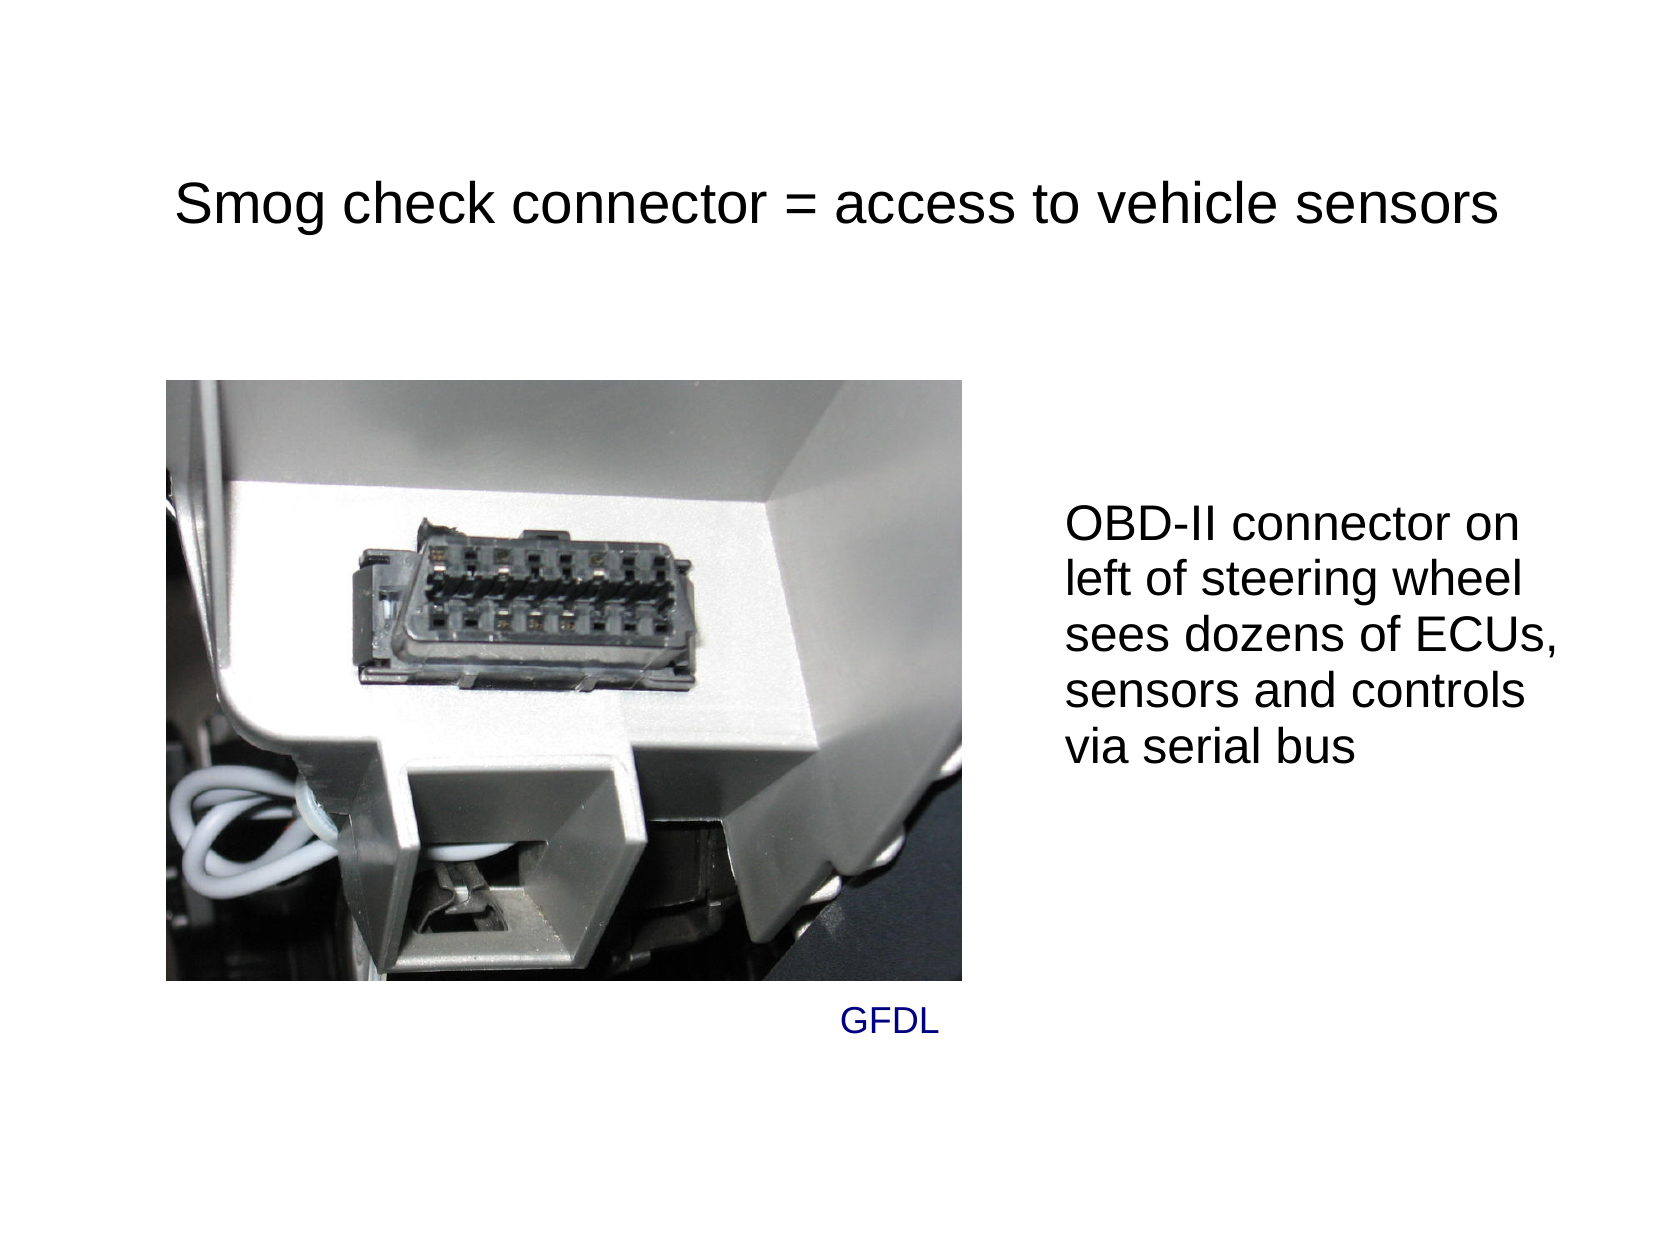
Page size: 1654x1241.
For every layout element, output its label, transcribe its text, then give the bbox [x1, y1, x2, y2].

text_box GFDL [825, 991, 956, 1062]
picture [166, 380, 962, 981]
title Smog check connector = access to vehicle sensors [93, 99, 1583, 307]
text_box OBD-II connector on left of steering wheel sees dozens of ECUs, sensors and controls via serial bus [1050, 487, 1576, 826]
